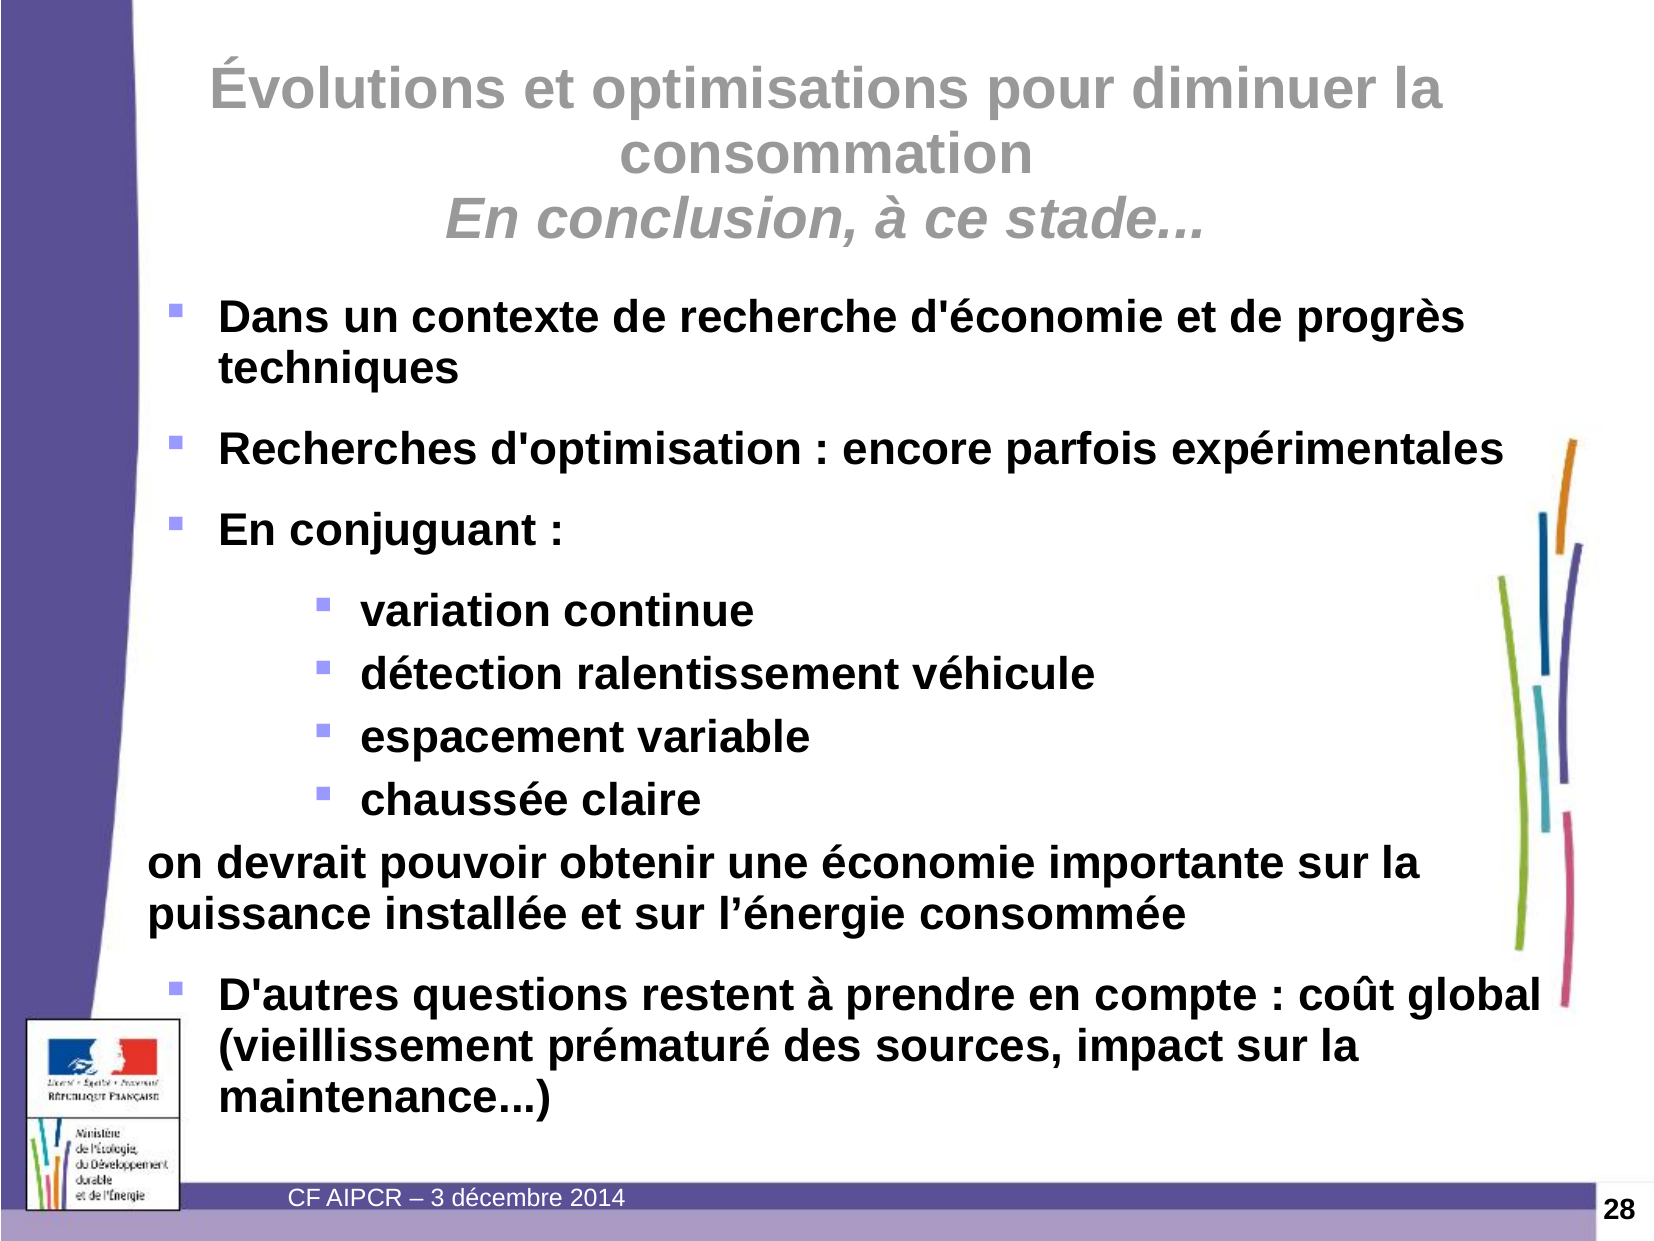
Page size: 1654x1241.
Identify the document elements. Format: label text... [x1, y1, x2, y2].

title Évolutions et optimisations pour diminuer la consommation En conclusion, à ce stade... [82, 49, 1571, 257]
picture [1, 0, 1654, 1241]
list Dans un contexte de recherche d'économie et de progrès techniques Recherches d'optimisation : encore parfois expérimentales En conjuguant : variation continue détection ralentissement véhicule espacement variable chaussée claire on devrait pouvoir obtenir une économie importante sur la puissance installée et sur l’énergie consommée D'autres questions restent à prendre en compte : coût global (vieillissement prématuré des sources, impact sur la maintenance...) [147, 290, 1595, 1123]
